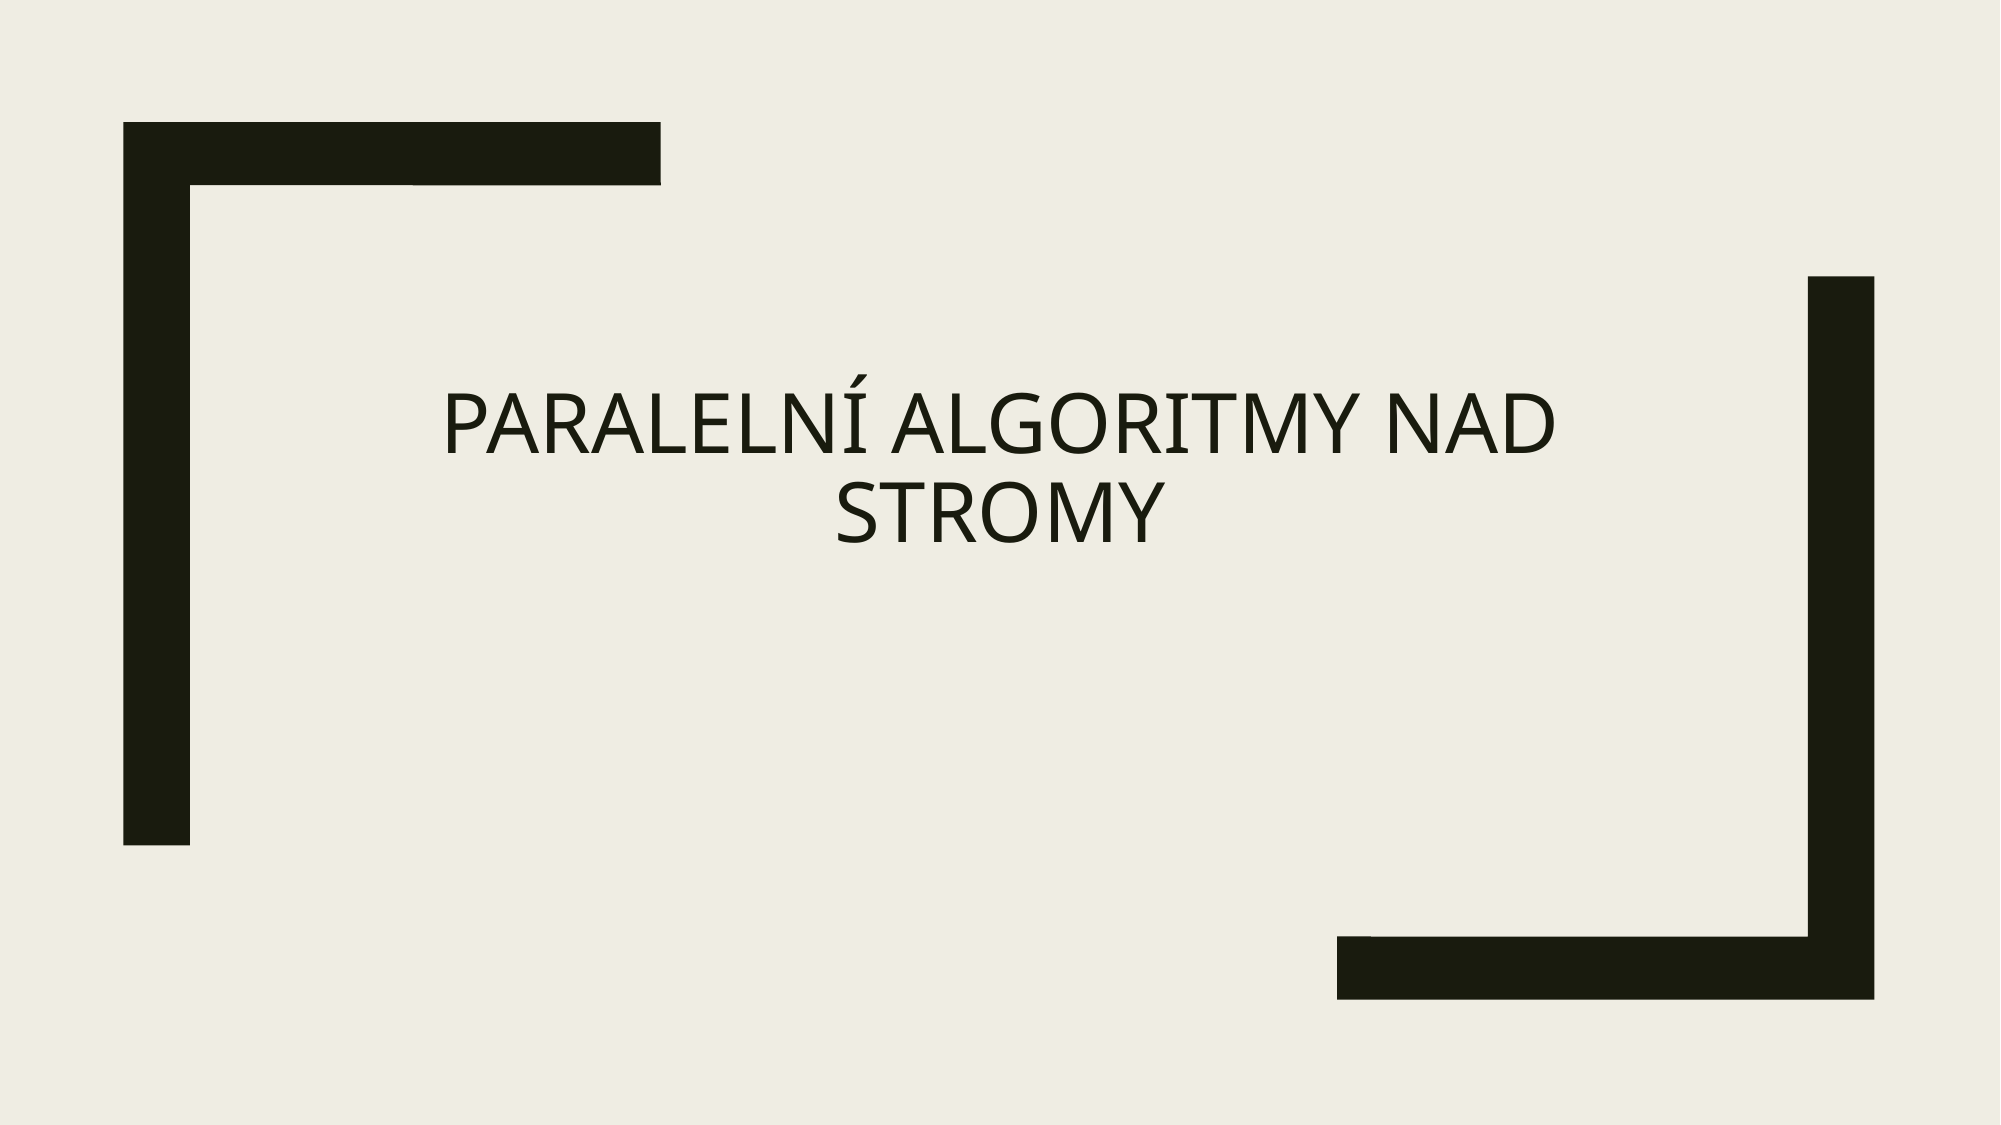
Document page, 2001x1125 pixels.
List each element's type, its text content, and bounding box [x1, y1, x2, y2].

title PARALELNÍ ALGORITMY NAD STROMy [362, 375, 1638, 563]
